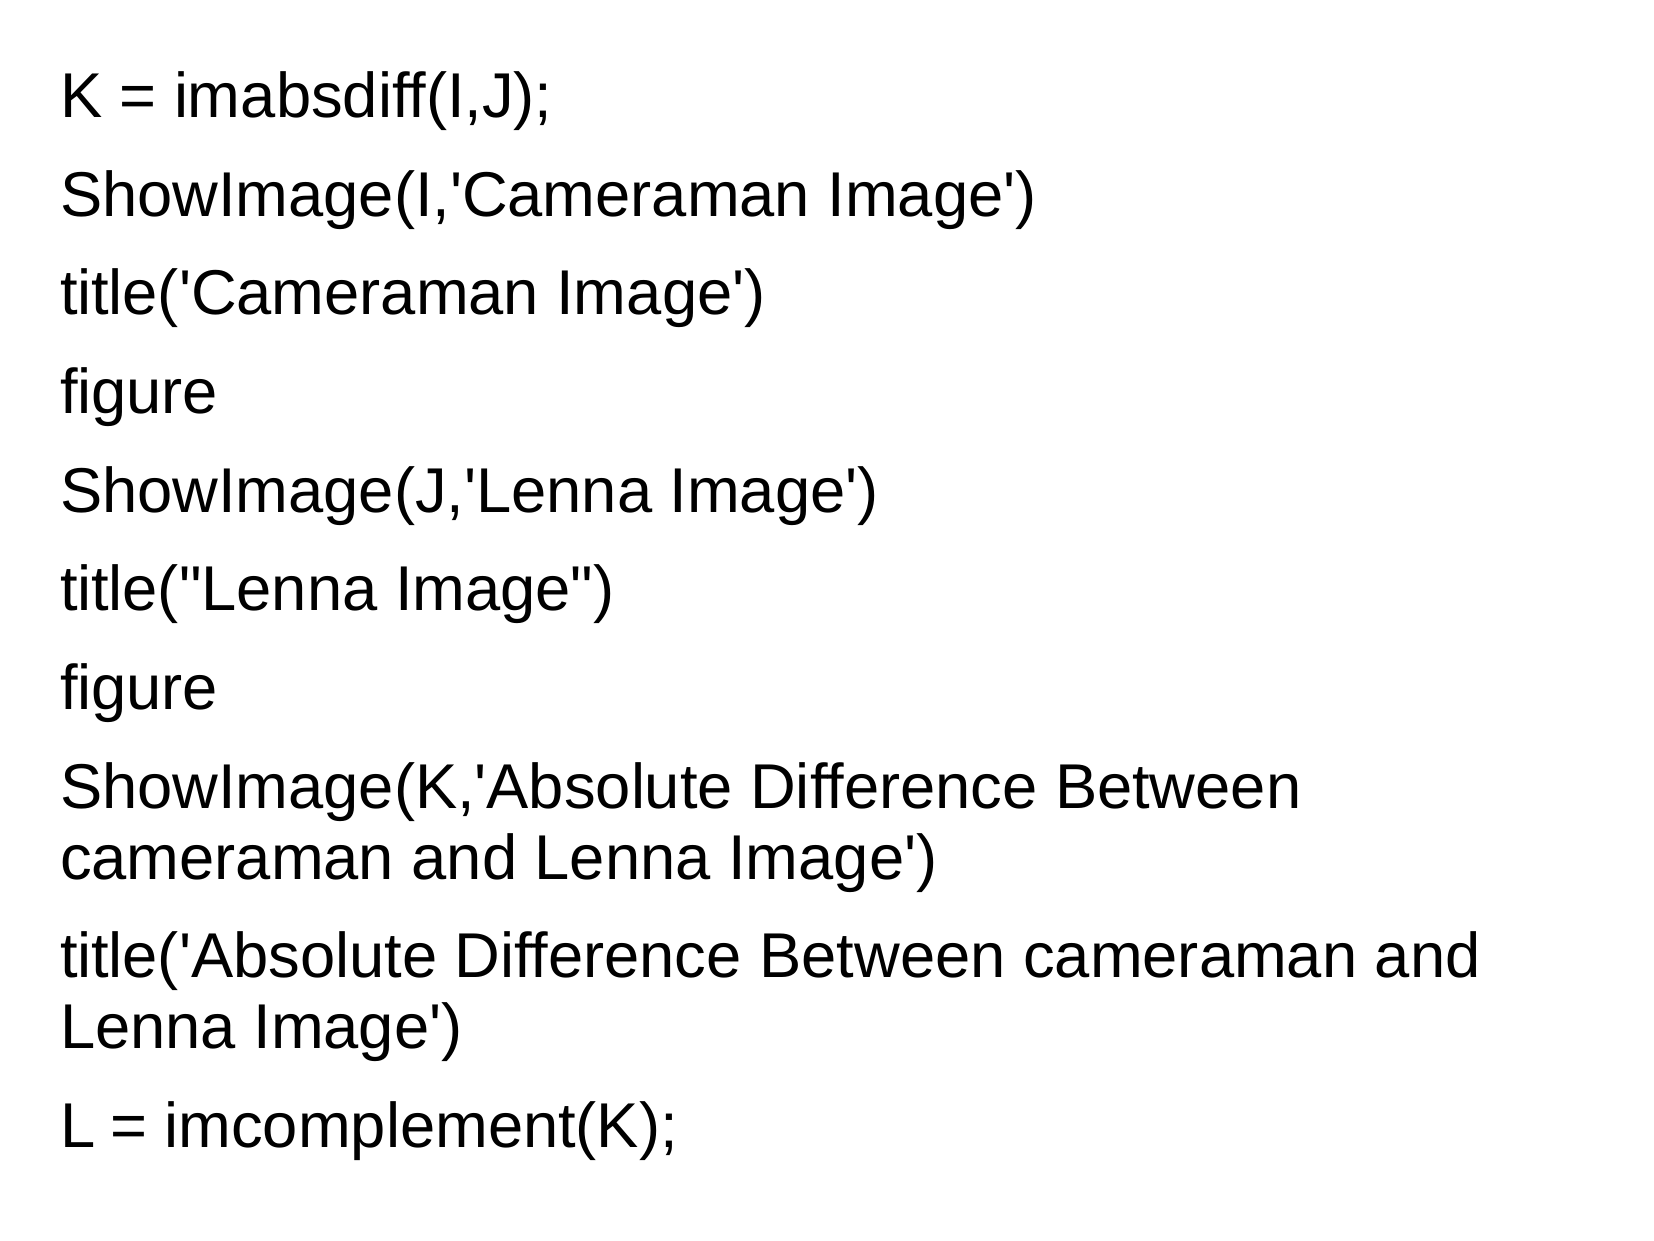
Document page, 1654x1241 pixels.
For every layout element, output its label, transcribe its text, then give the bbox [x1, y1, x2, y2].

list K = imabsdiff(I,J); ShowImage(I,'Cameraman Image') title('Cameraman Image') figure ShowImage(J,'Lenna Image') title("Lenna Image") figure ShowImage(K,'Absolute Difference Between cameraman and Lenna Image') title('Absolute Difference Between cameraman and Lenna Image') L = imcomplement(K); [60, 60, 1606, 1171]
